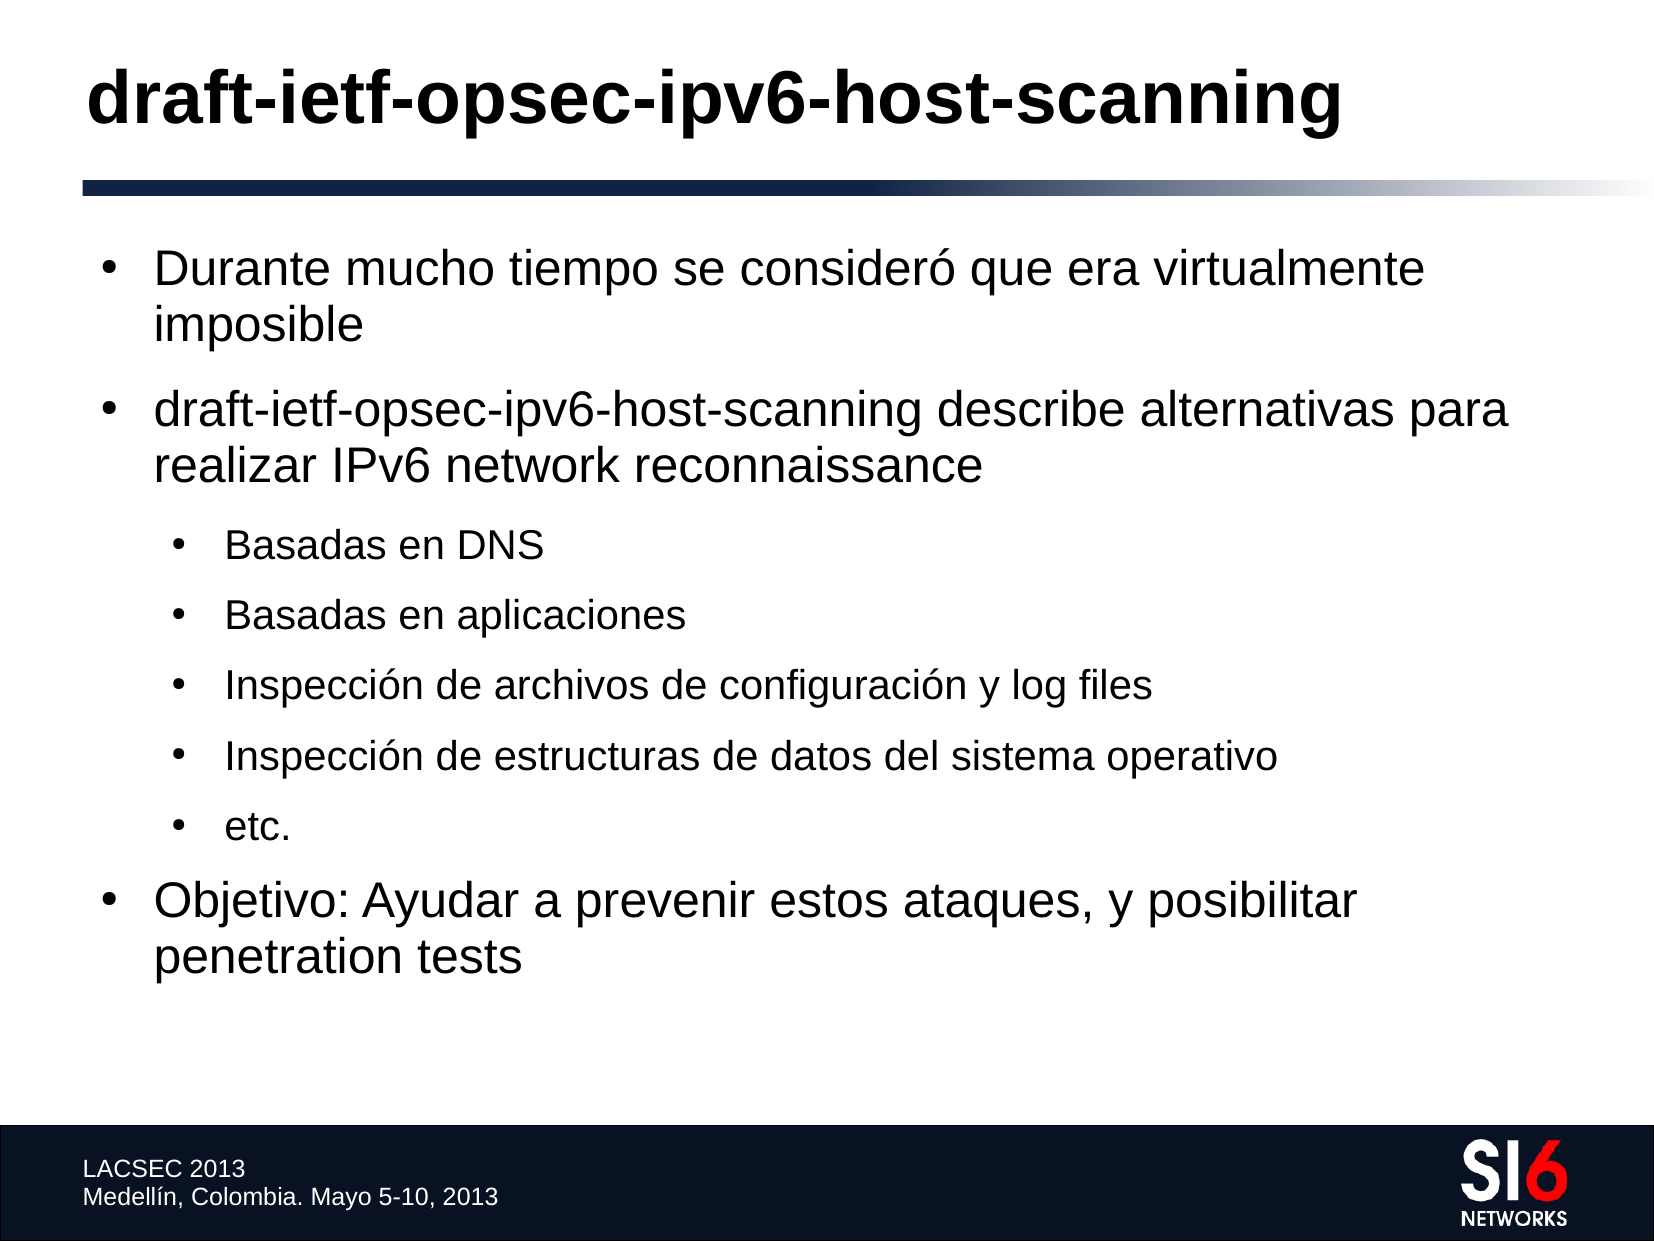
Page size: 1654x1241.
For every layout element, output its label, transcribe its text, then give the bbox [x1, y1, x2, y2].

picture [1461, 1139, 1567, 1226]
title draft-ietf-opsec-ipv6-host-scanning [86, 30, 1576, 166]
list Durante mucho tiempo se consideró que era virtualmente imposible draft-ietf-opsec-ipv6-host-scanning describe alternativas para realizar IPv6 network reconnaissance Basadas en DNS Basadas en aplicaciones Inspección de archivos de configuración y log files Inspección de estructuras de datos del sistema operativo etc. Objetivo: Ayudar a prevenir estos ataques, y posibilitar penetration tests [82, 240, 1571, 1059]
